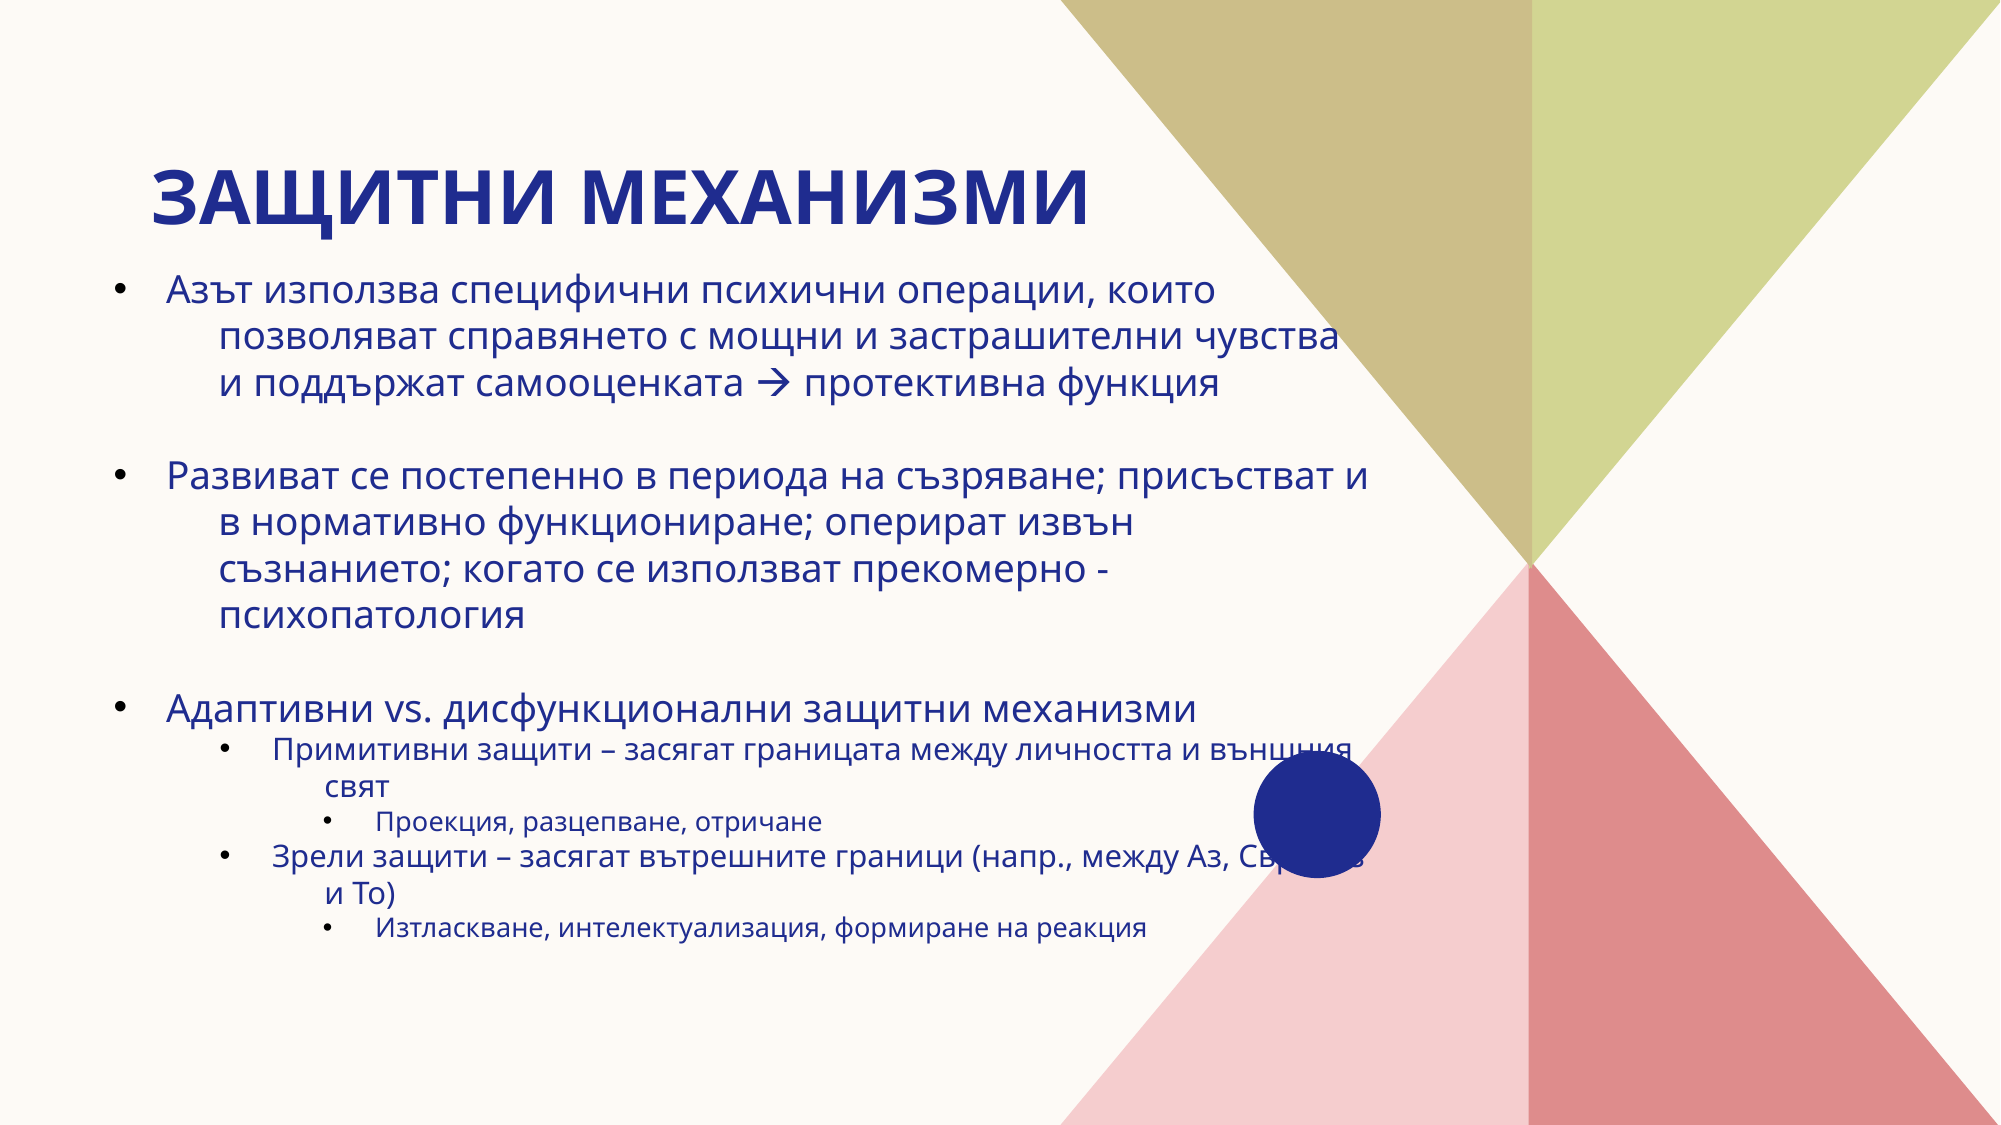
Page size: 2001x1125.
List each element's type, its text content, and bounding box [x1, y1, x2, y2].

title Защитни механизми [135, 0, 1216, 240]
list Азът използва специфични психични операции, които позволяват справянето с мощни и застрашителни чувства и поддържат самооценката  протективна функция Развиват се постепенно в периода на съзряване; присъстват и в нормативно функциониране; оперират извън съзнанието; когато се използват прекомерно - психопатология Адаптивни vs. дисфункционални защитни механизми Примитивни защити – засягат границата между личността и външния свят Проекция, разцепване, отричане Зрели защити – засягат вътрешните граници (напр., между Аз, Свръхаз и То) Изтласкване, интелектуализация, формиране на реакция [98, 264, 1390, 947]
